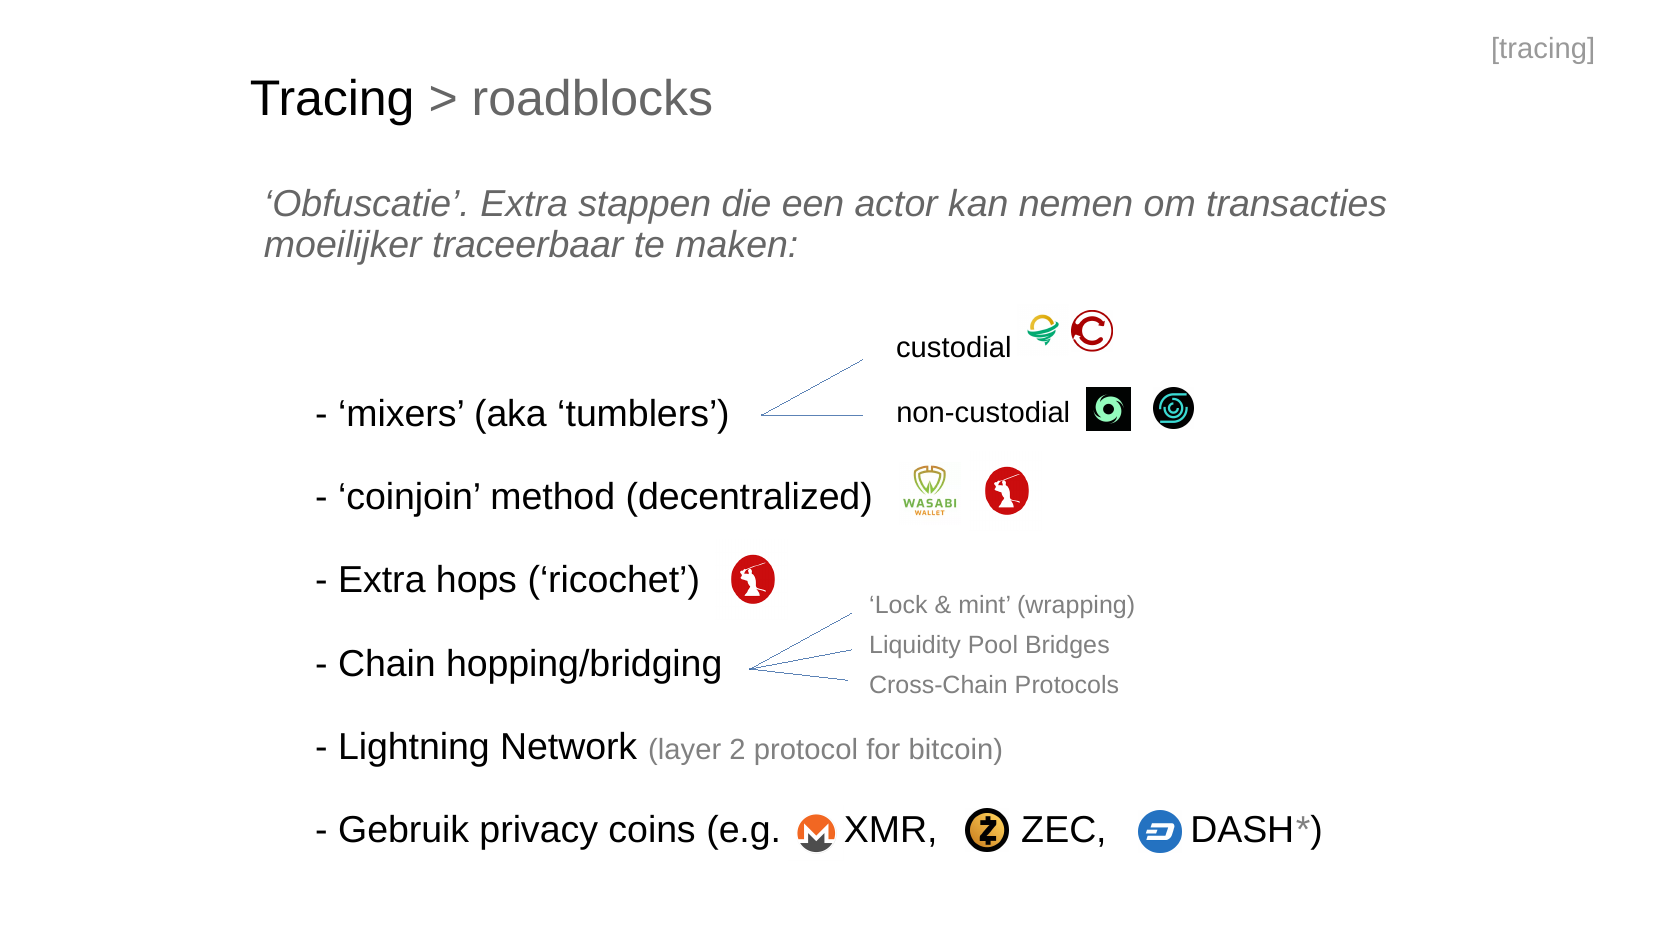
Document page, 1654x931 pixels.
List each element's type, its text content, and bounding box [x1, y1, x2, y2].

text_box ‘Obfuscatie’. Extra stappen die een actor kan nemen om transacties moeilijker traceerbaar te maken: [249, 174, 1490, 316]
text_box [tracing] [1476, 25, 1623, 77]
picture [1138, 810, 1182, 853]
text_box custodial [881, 324, 1027, 372]
picture [788, 805, 844, 861]
picture [1153, 387, 1194, 429]
picture [1071, 310, 1113, 352]
picture [715, 539, 788, 620]
picture [1017, 304, 1069, 356]
text_box Tracing > roadblocks [235, 62, 1302, 189]
text_box non-custodial [881, 388, 1086, 437]
picture [899, 462, 961, 525]
picture [965, 808, 1009, 852]
picture [1086, 387, 1131, 432]
text_box - ‘mixers’ (aka ‘tumblers’) - ‘coinjoin’ method (decentralized) - Extra hops (‘ricochet’) - Chain hopping/bridging - Lightning Network (layer 2 protocol for bitcoin) - Gebruik privacy coins (e.g. XMR, ZEC, DASH*) [300, 384, 1532, 931]
text_box ‘Lock & mint’ (wrapping) Liquidity Pool Bridges Cross-Chain Protocols [854, 583, 1203, 707]
picture [969, 451, 1042, 531]
